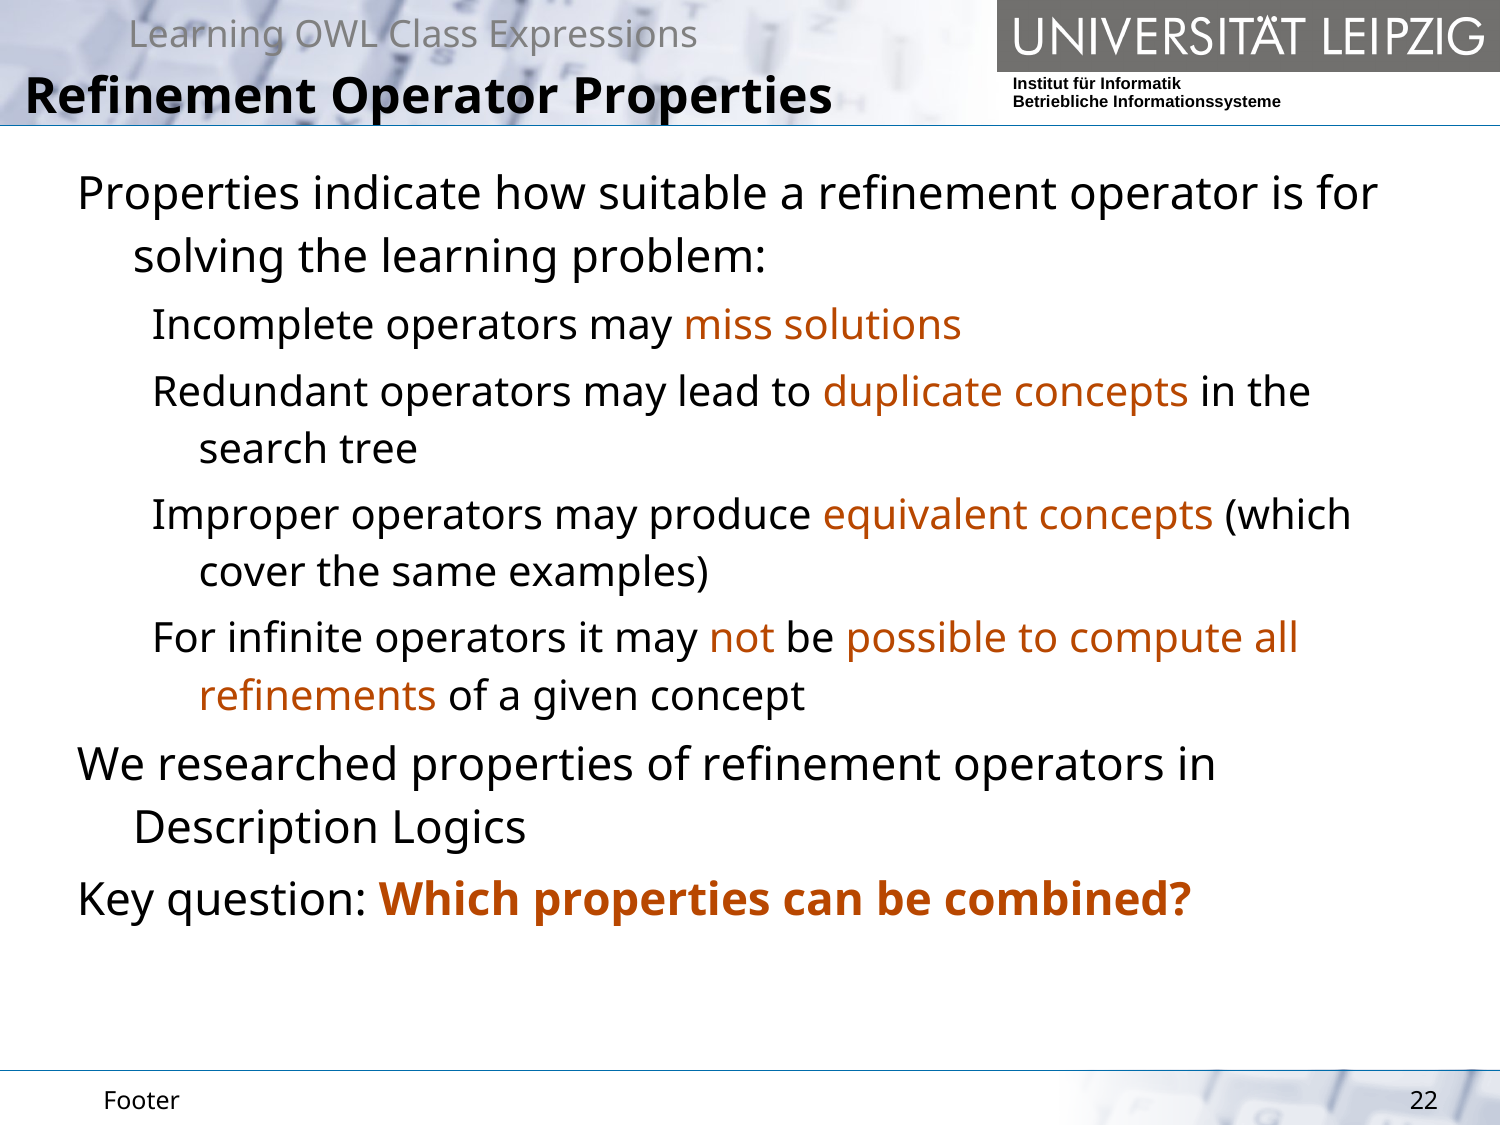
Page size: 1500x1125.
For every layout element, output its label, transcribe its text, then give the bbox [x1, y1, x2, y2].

list Properties indicate how suitable a refinement operator is for solving the learning problem: Incomplete operators may miss solutions Redundant operators may lead to duplicate concepts in the search tree Improper operators may produce equivalent concepts (which cover the same examples) For infinite operators it may not be possible to compute all refinements of a given concept We researched properties of refinement operators in Description Logics Key question: Which properties can be combined? [76, 160, 1402, 1034]
title Refinement Operator Properties [24, 63, 1034, 125]
picture [0, 0, 1500, 125]
picture [1057, 1071, 1500, 1125]
